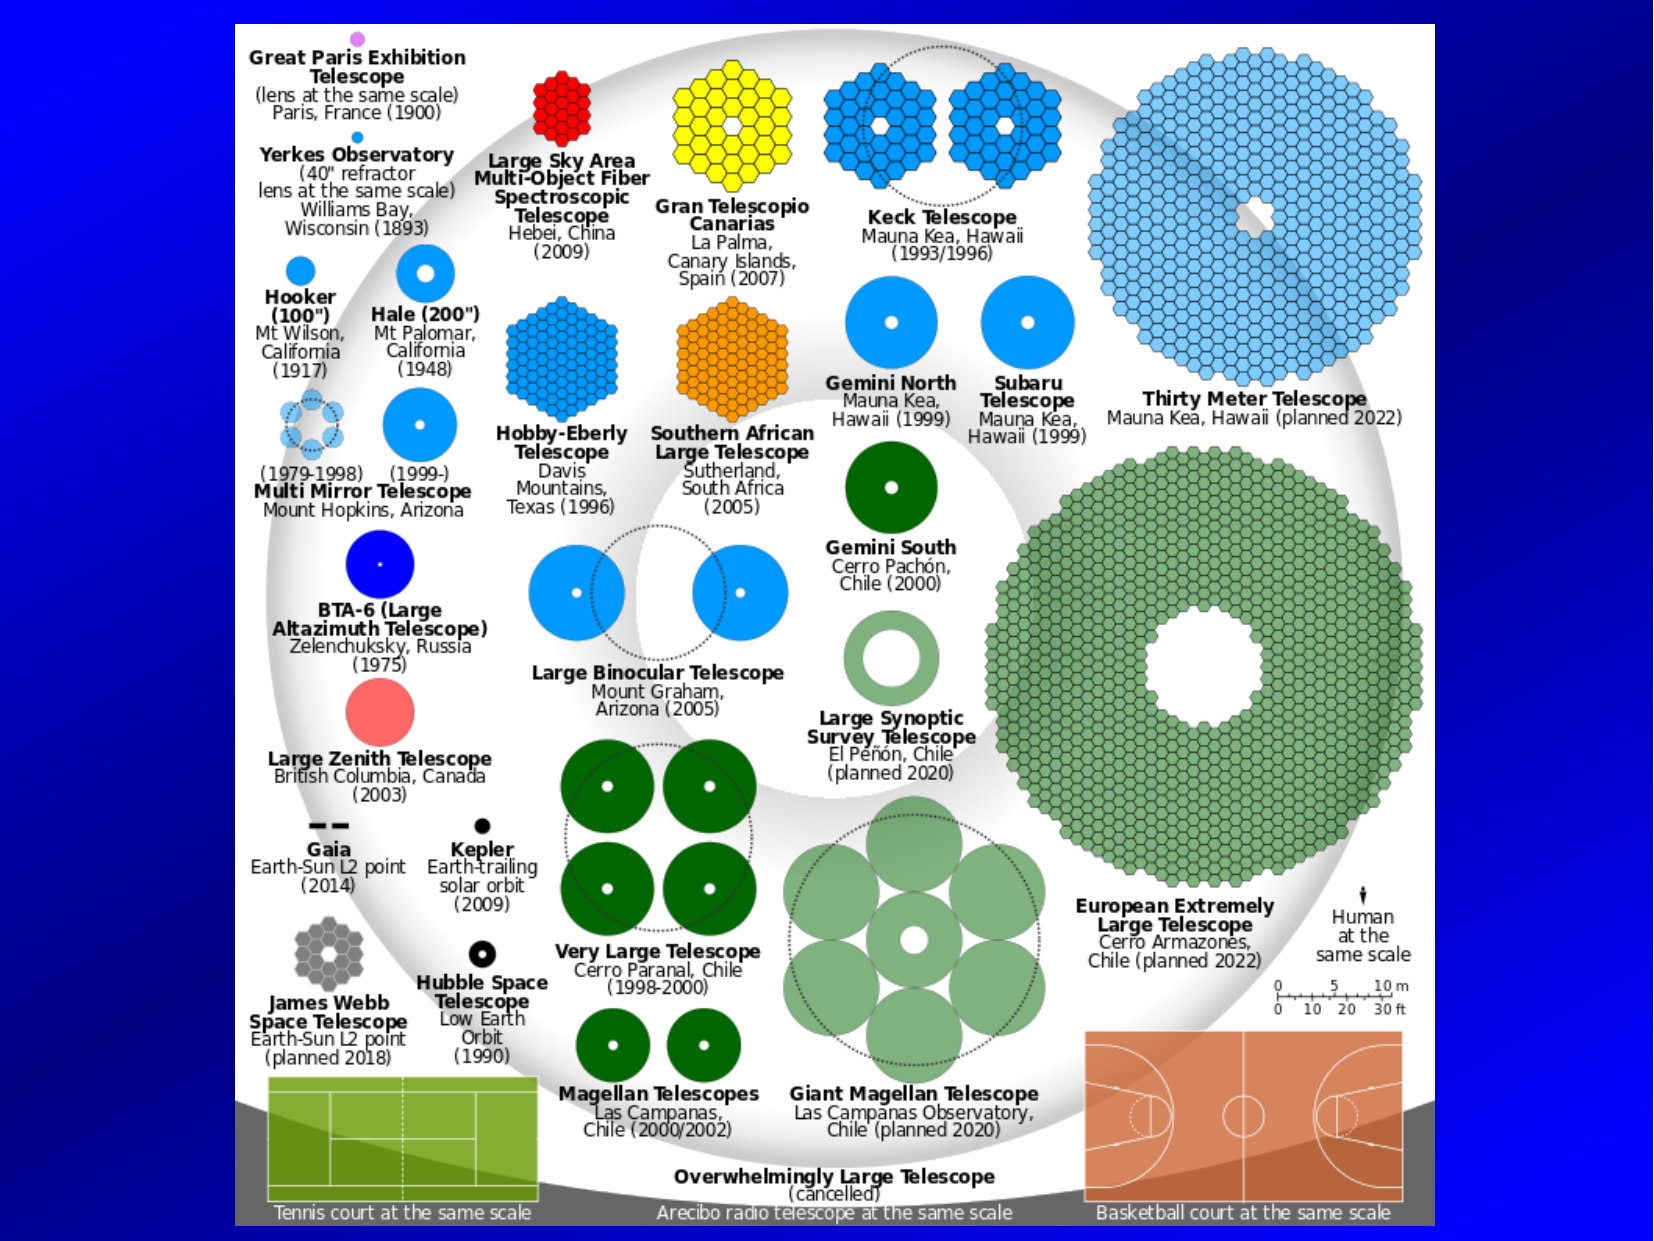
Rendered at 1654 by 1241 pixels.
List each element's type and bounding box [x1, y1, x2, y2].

picture [235, 24, 1435, 1226]
